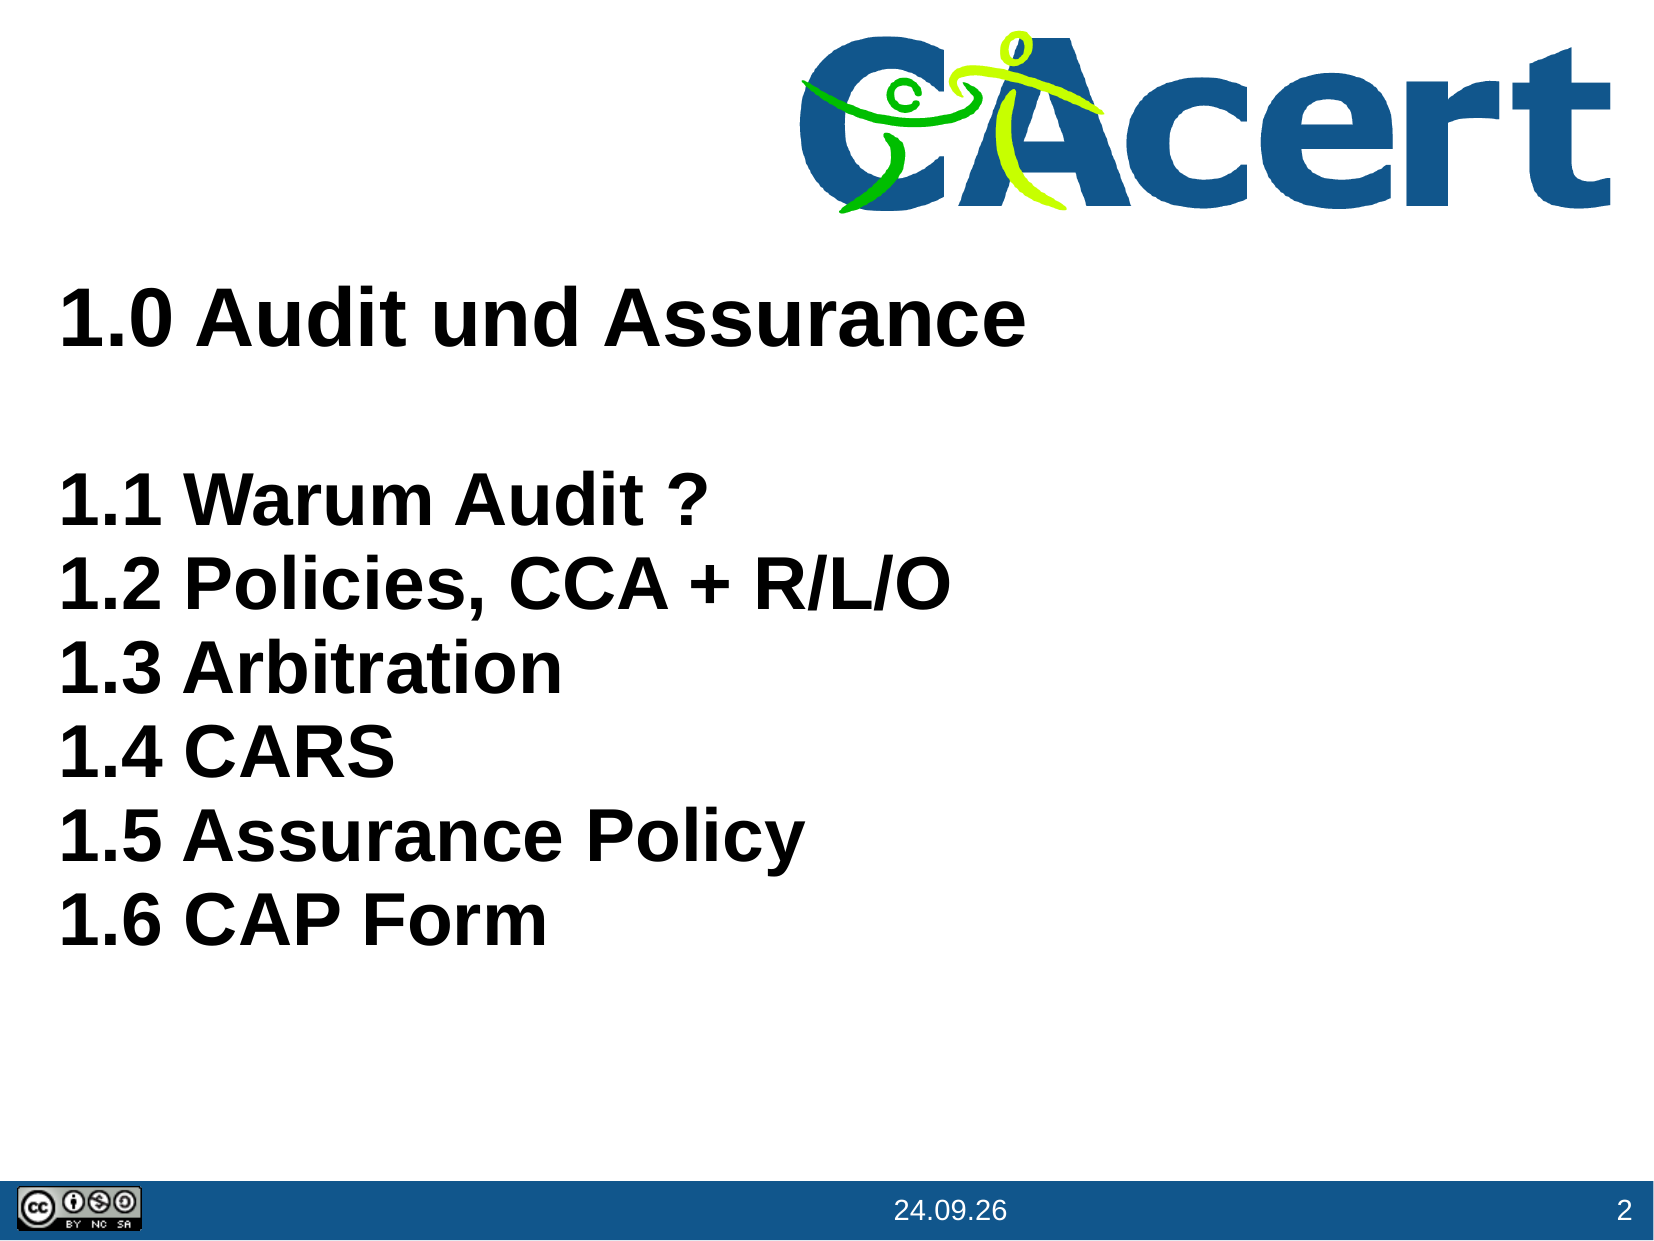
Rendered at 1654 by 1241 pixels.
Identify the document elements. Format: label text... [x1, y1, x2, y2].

title 1.0 Audit und Assurance 1.1 Warum Audit ? 1.2 Policies, CCA + R/L/O 1.3 Arbitration 1.4 CARS 1.5 Assurance Policy 1.6 CAP Form [59, 271, 1548, 1130]
picture [797, 27, 1613, 215]
picture [17, 1186, 142, 1231]
